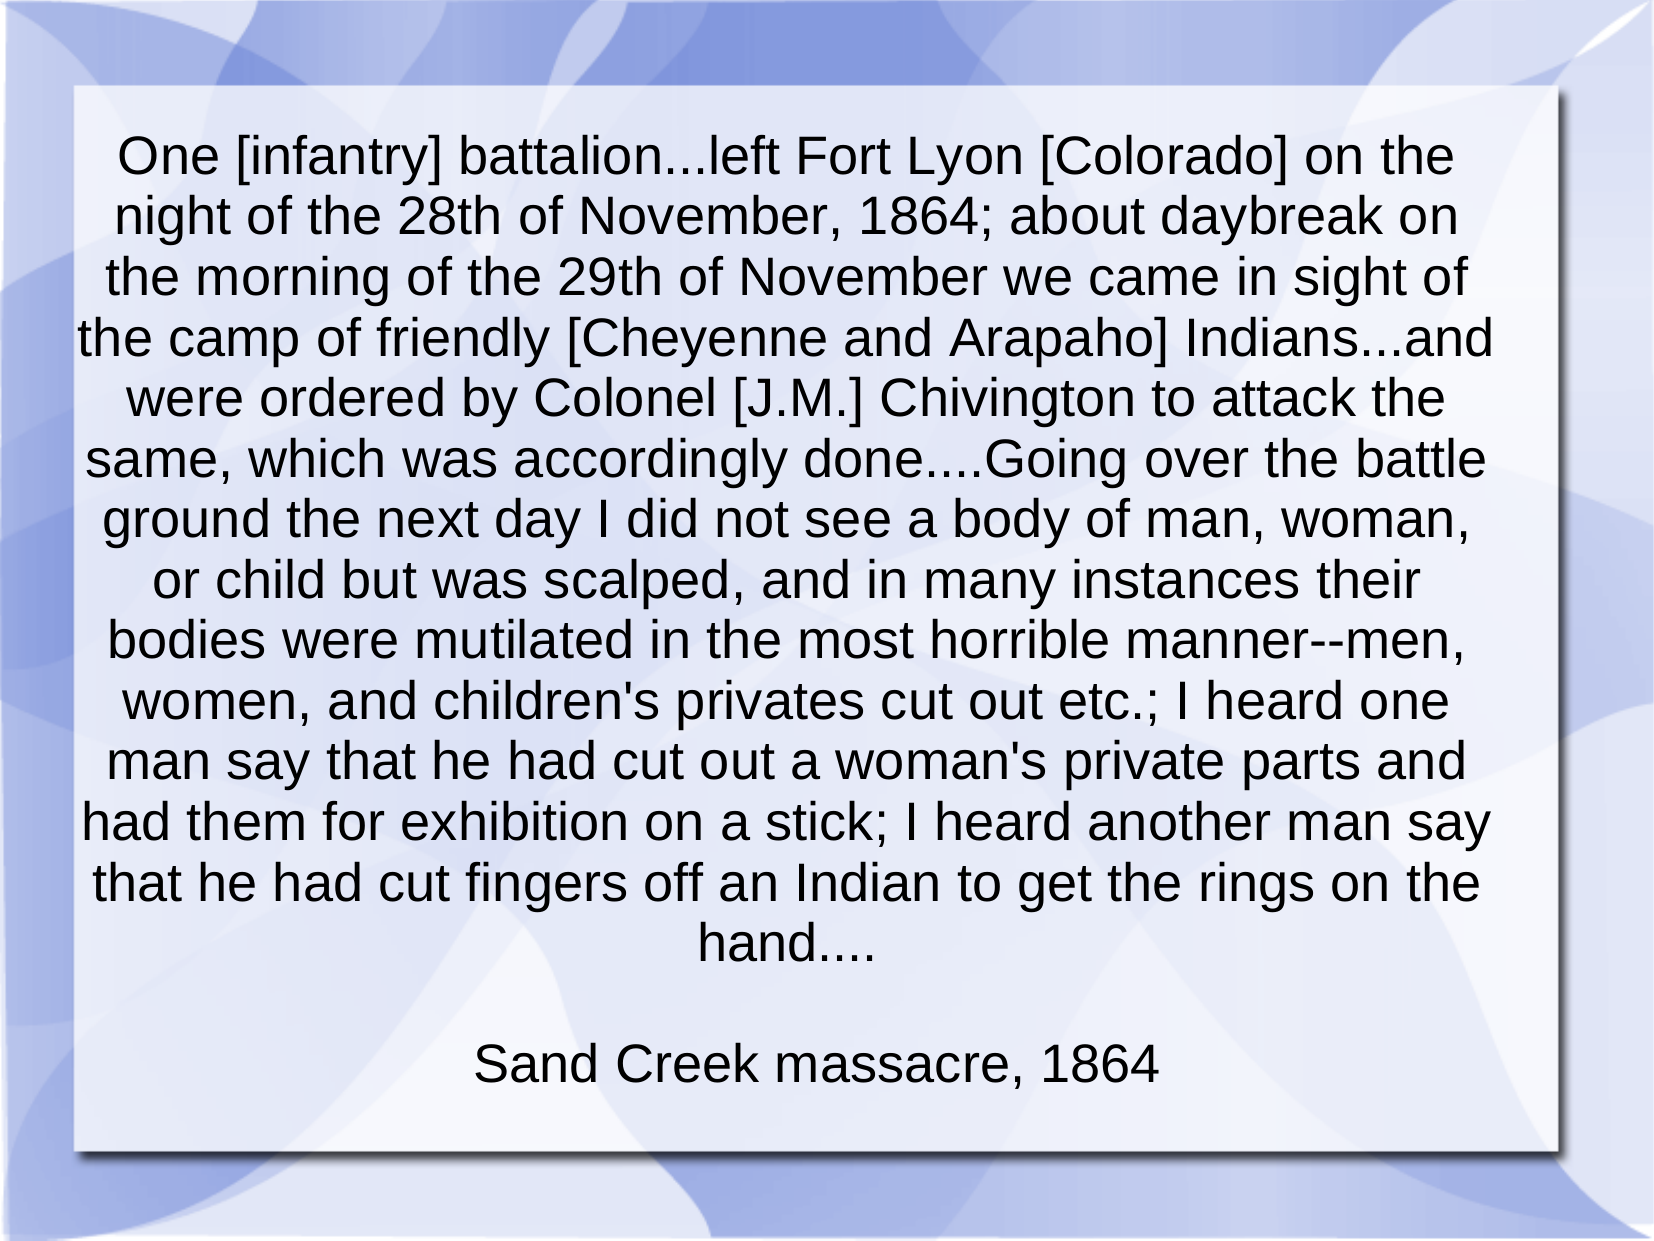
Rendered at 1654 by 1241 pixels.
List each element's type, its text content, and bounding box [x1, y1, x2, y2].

picture [0, 0, 1654, 1241]
text_box One [infantry] battalion...left Fort Lyon [Colorado] on the night of the 28th of November, 1864; about daybreak on the morning of the 29th of November we came in sight of the camp of friendly [Cheyenne and Arapaho] Indians...and were ordered by Colonel [J.M.] Chivington to attack the same, which was accordingly done....Going over the battle ground the next day I did not see a body of man, woman, or child but was scalped, and in many instances their bodies were mutilated in the most horrible manner--men, women, and children's privates cut out etc.; I heard one man say that he had cut out a woman's private parts and had them for exhibition on a stick; I heard another man say that he had cut fingers off an Indian to get the rings on the hand.... Sand Creek massacre, 1864 [75, 37, 1501, 1241]
